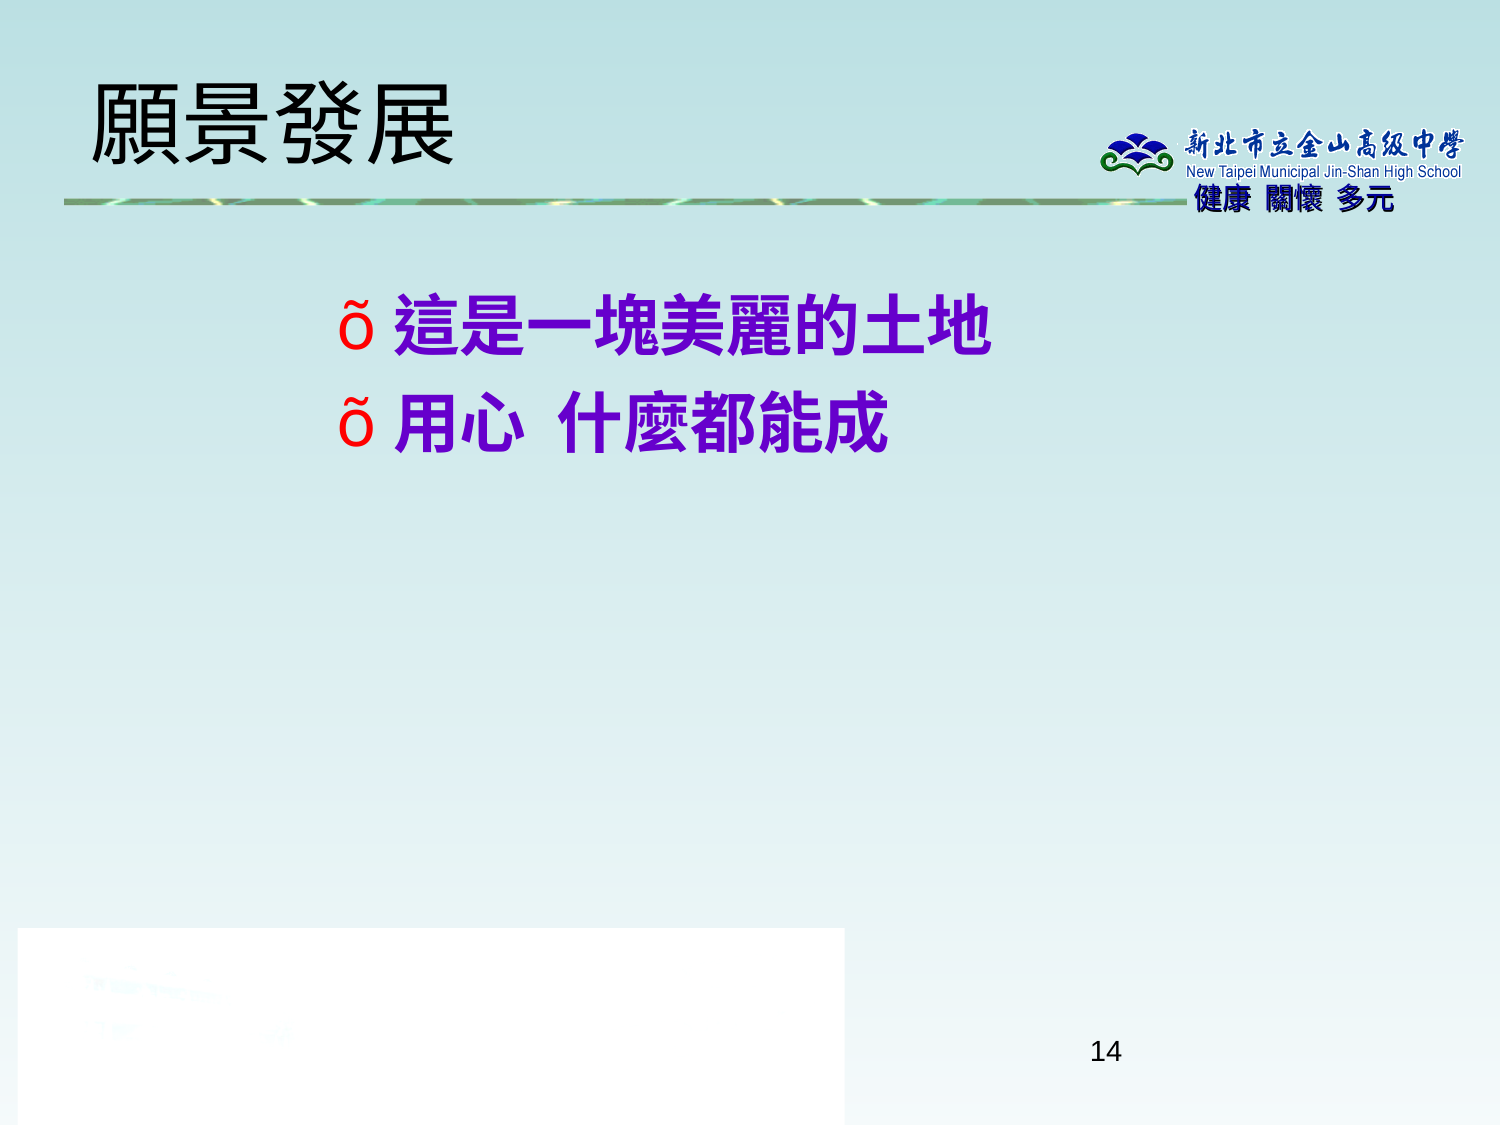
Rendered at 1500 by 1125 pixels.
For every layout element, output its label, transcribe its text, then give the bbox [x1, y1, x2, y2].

title 願景發展 [75, 45, 1426, 197]
list 這是一塊美麗的土地 用心 什麼都能成 [321, 276, 1291, 593]
text_box [1074, 1024, 1426, 1103]
